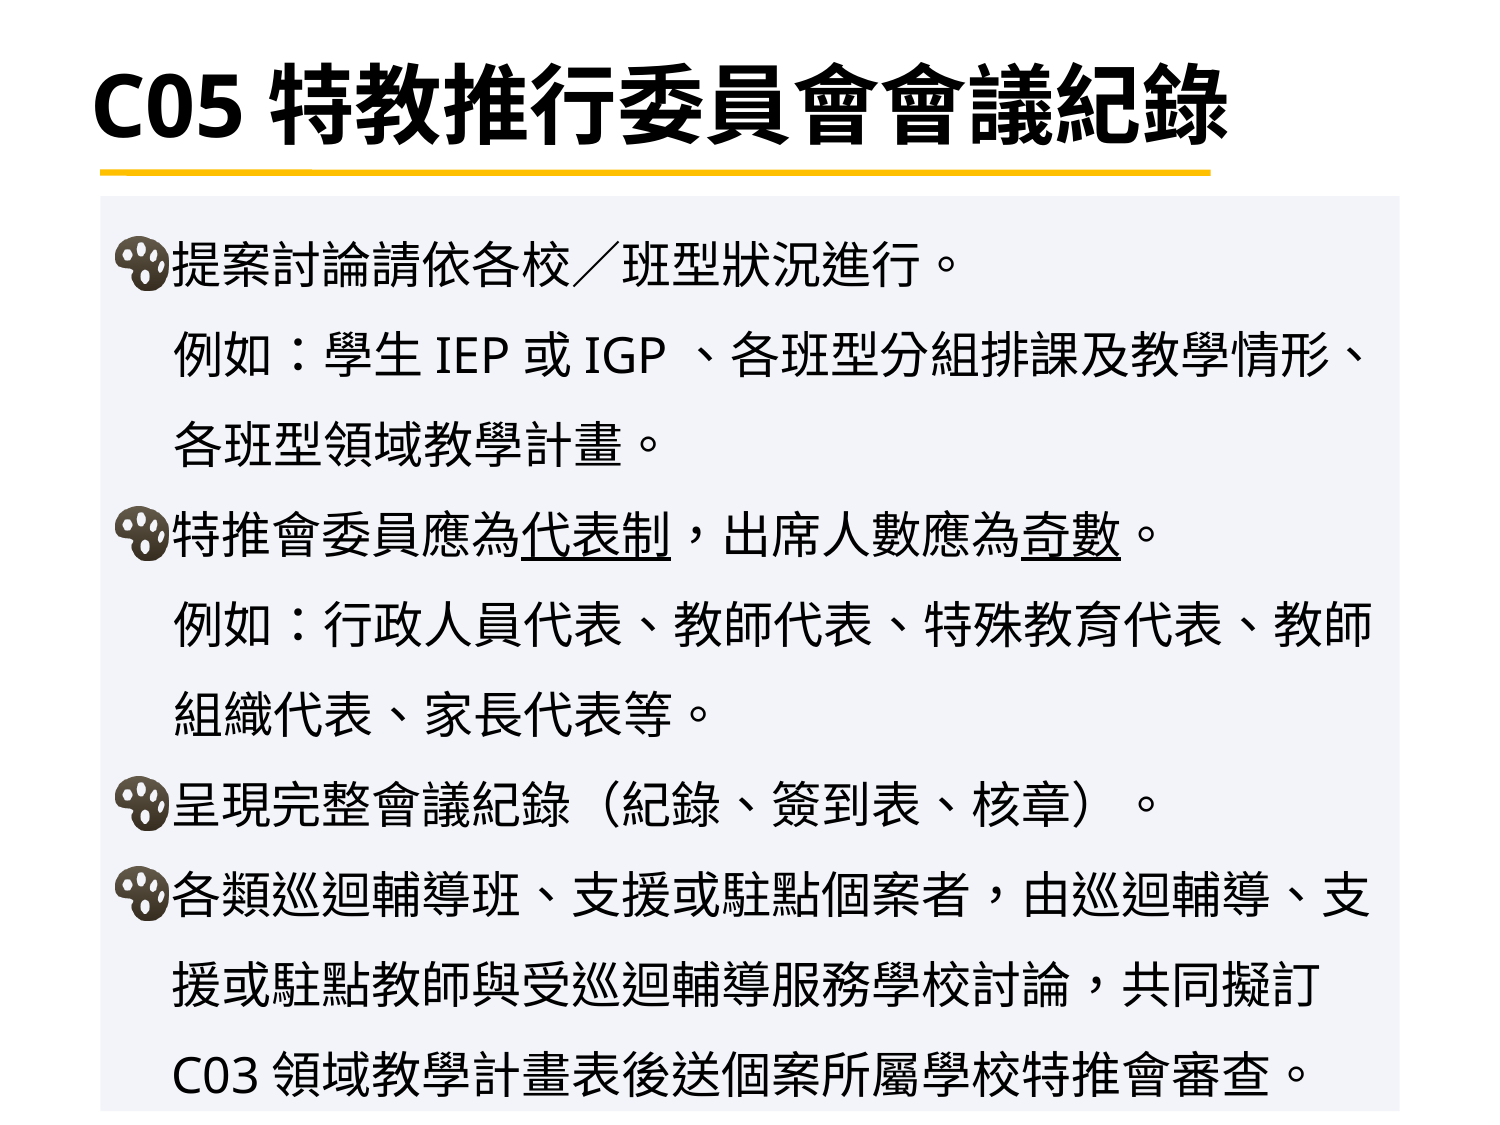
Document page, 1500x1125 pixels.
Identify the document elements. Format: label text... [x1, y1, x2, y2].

picture [115, 866, 169, 921]
picture [115, 776, 169, 831]
picture [115, 506, 169, 561]
text_box C05特教推行委員會會議紀錄 [75, 42, 1245, 163]
picture [115, 236, 169, 291]
text_box 提案討論請依各校／班型狀況進行。 例如：學生IEP或IGP、各班型分組排課及教學情形、各班型領域教學計畫。 特推會委員應為代表制，出席人數應為奇數。 例如：行政人員代表、教師代表、特殊教育代表、教師組織代表、家長代表等。 呈現完整會議紀錄（紀錄、簽到表、核章）。 各類巡迴輔導班、支援或駐點個案者，由巡迴輔導、支援或駐點教師與受巡迴輔導服務學校討論，共同擬訂C03領域教學計畫表後送個案所屬學校特推會審查。 [100, 196, 1400, 1112]
